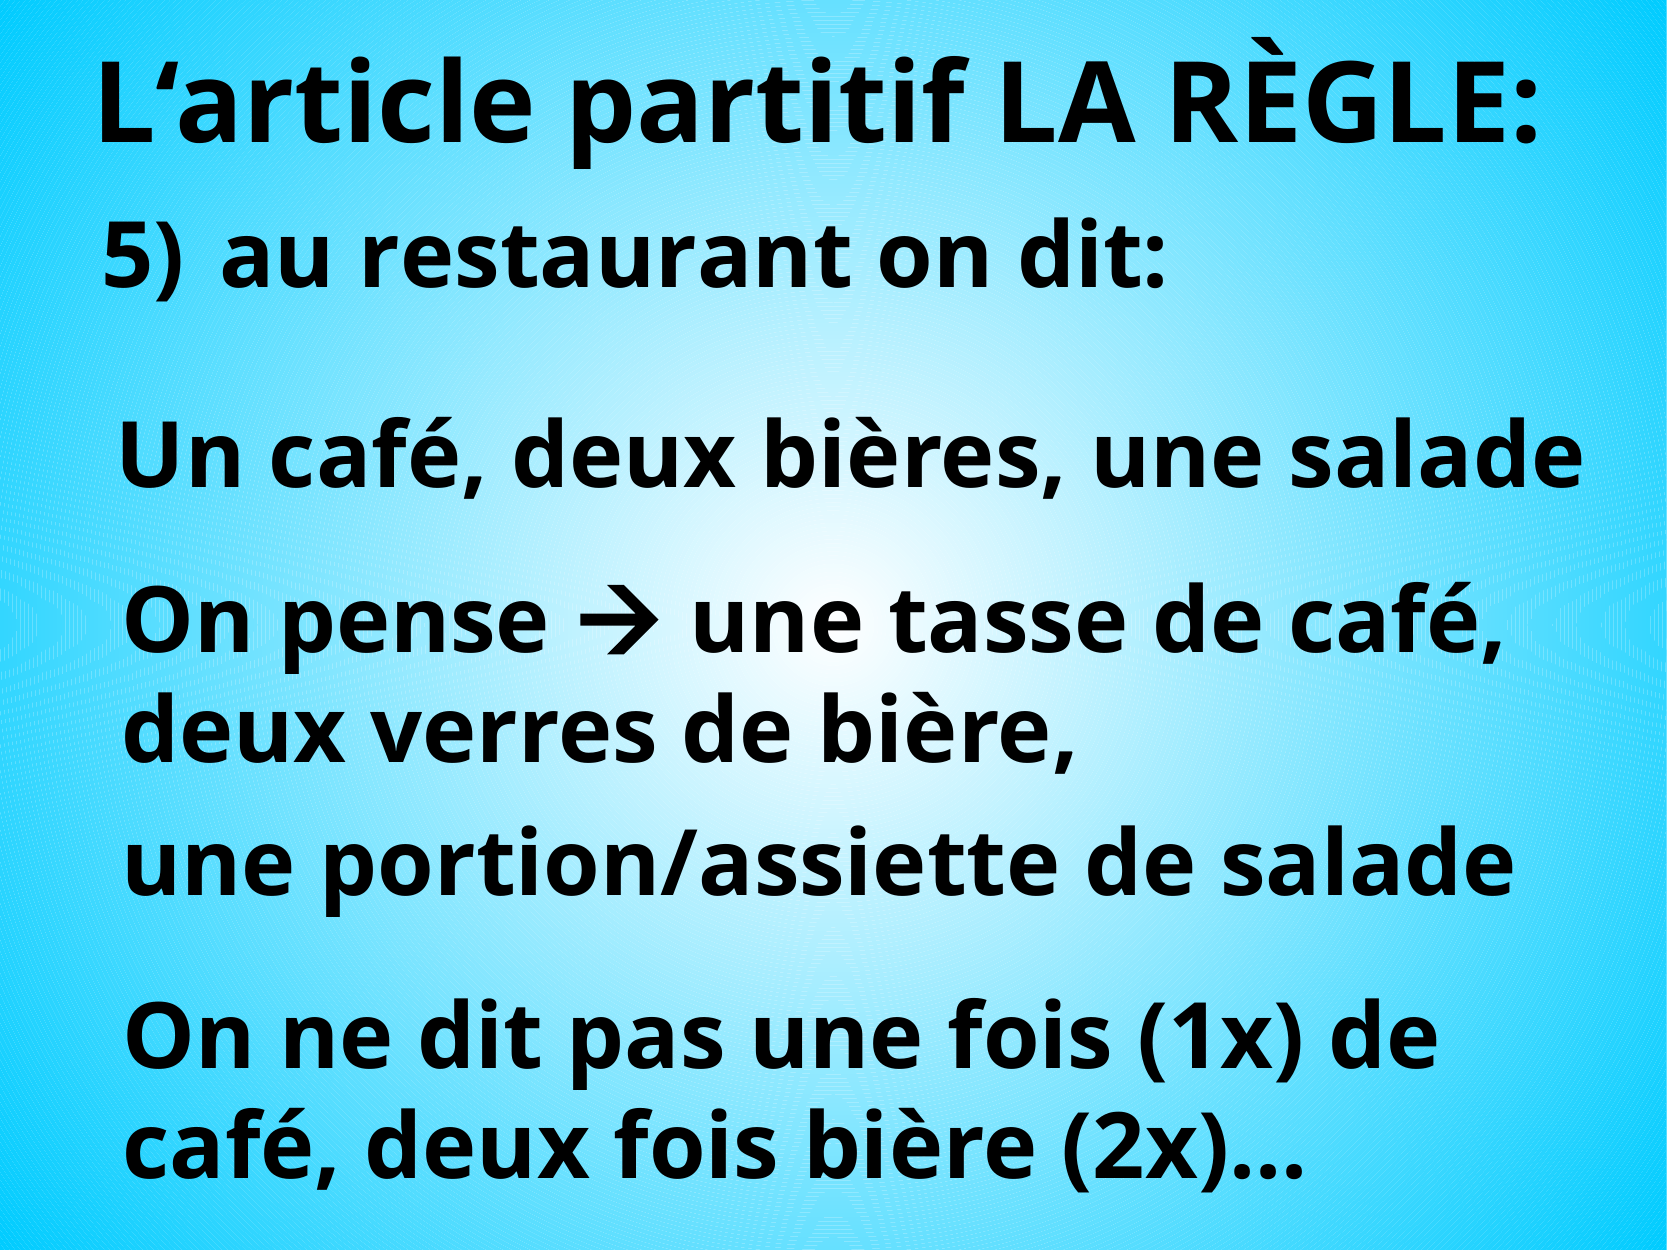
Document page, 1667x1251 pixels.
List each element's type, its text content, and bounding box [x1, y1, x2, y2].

text_box L‘article partitif LA RÈGLE: [77, 22, 1667, 173]
text_box On ne dit pas une fois (1x) de café, deux fois bière (2x)... [107, 969, 1661, 1204]
text_box Un café, deux bières, une salade [101, 388, 1637, 513]
list 5) au restaurant on dit: [30, 188, 1460, 318]
text_box On pense  une tasse de café, deux verres de bière, une portion/assiette de salade [106, 554, 1660, 921]
